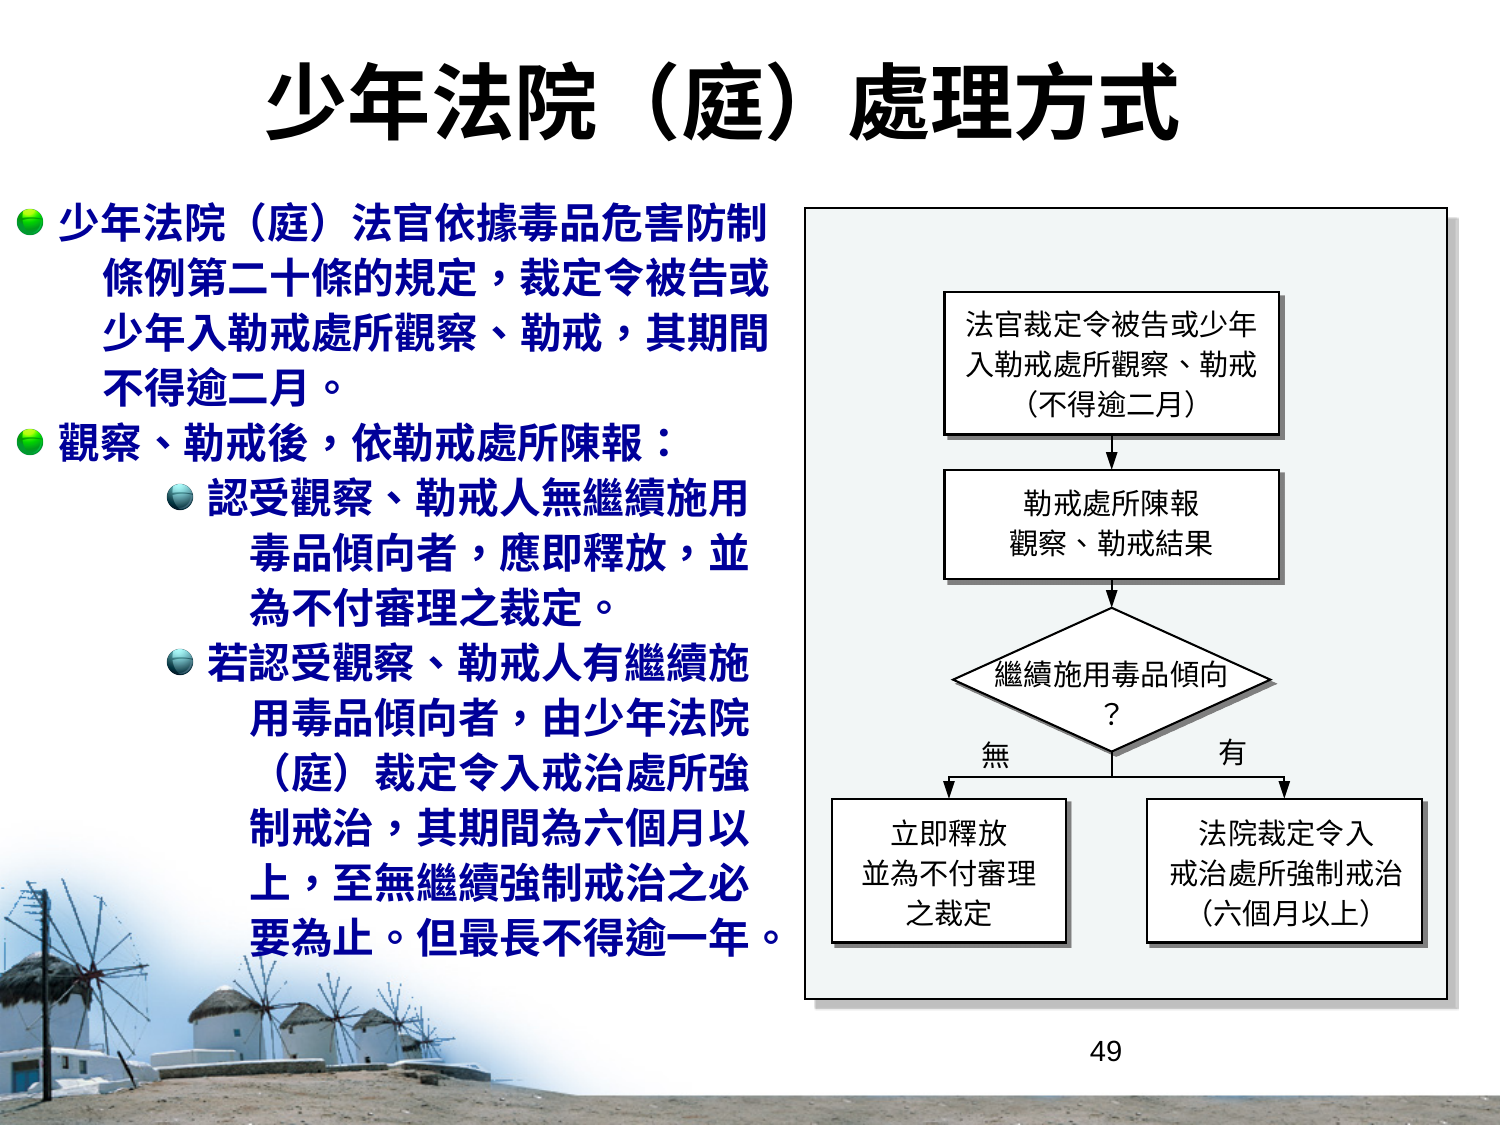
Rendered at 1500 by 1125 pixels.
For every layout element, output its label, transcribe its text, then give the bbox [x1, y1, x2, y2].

text_box 少年法院（庭）法官依據毒品危害防制條例第二十條的規定，裁定令被告或少年入勒戒處所觀察、勒戒，其期間不得逾二月。 觀察、勒戒後，依勒戒處所陳報： 認受觀察、勒戒人無繼續施用毒品傾向者，應即釋放，並為不付審理之裁定。 若認受觀察、勒戒人有繼續施用毒品傾向者，由少年法院（庭）裁定令入戒治處所強制戒治，其期間為六個月以上，至無繼續強制戒治之必要為止。但最長不得逾一年。 [0, 184, 786, 915]
text_box 繼續施用毒品傾向 ？ [977, 643, 1247, 740]
text_box 法院裁定令入 戒治處所強制戒治（六個月以上） [1137, 802, 1436, 939]
picture [0, 101, 1500, 1125]
text_box 無 [966, 724, 1026, 780]
text_box 勒戒處所陳報 觀察、勒戒結果 [984, 472, 1239, 568]
text_box [805, 208, 1447, 999]
text_box 立即釋放 並為不付審理 之裁定 [832, 802, 1066, 939]
text_box [1074, 1024, 1426, 1103]
title 少年法院（庭）處理方式 [100, 42, 1376, 158]
text_box 有 [1203, 722, 1263, 778]
text_box 法官裁定令被告或少年 入勒戒處所觀察、勒戒（不得逾二月） [943, 293, 1280, 429]
